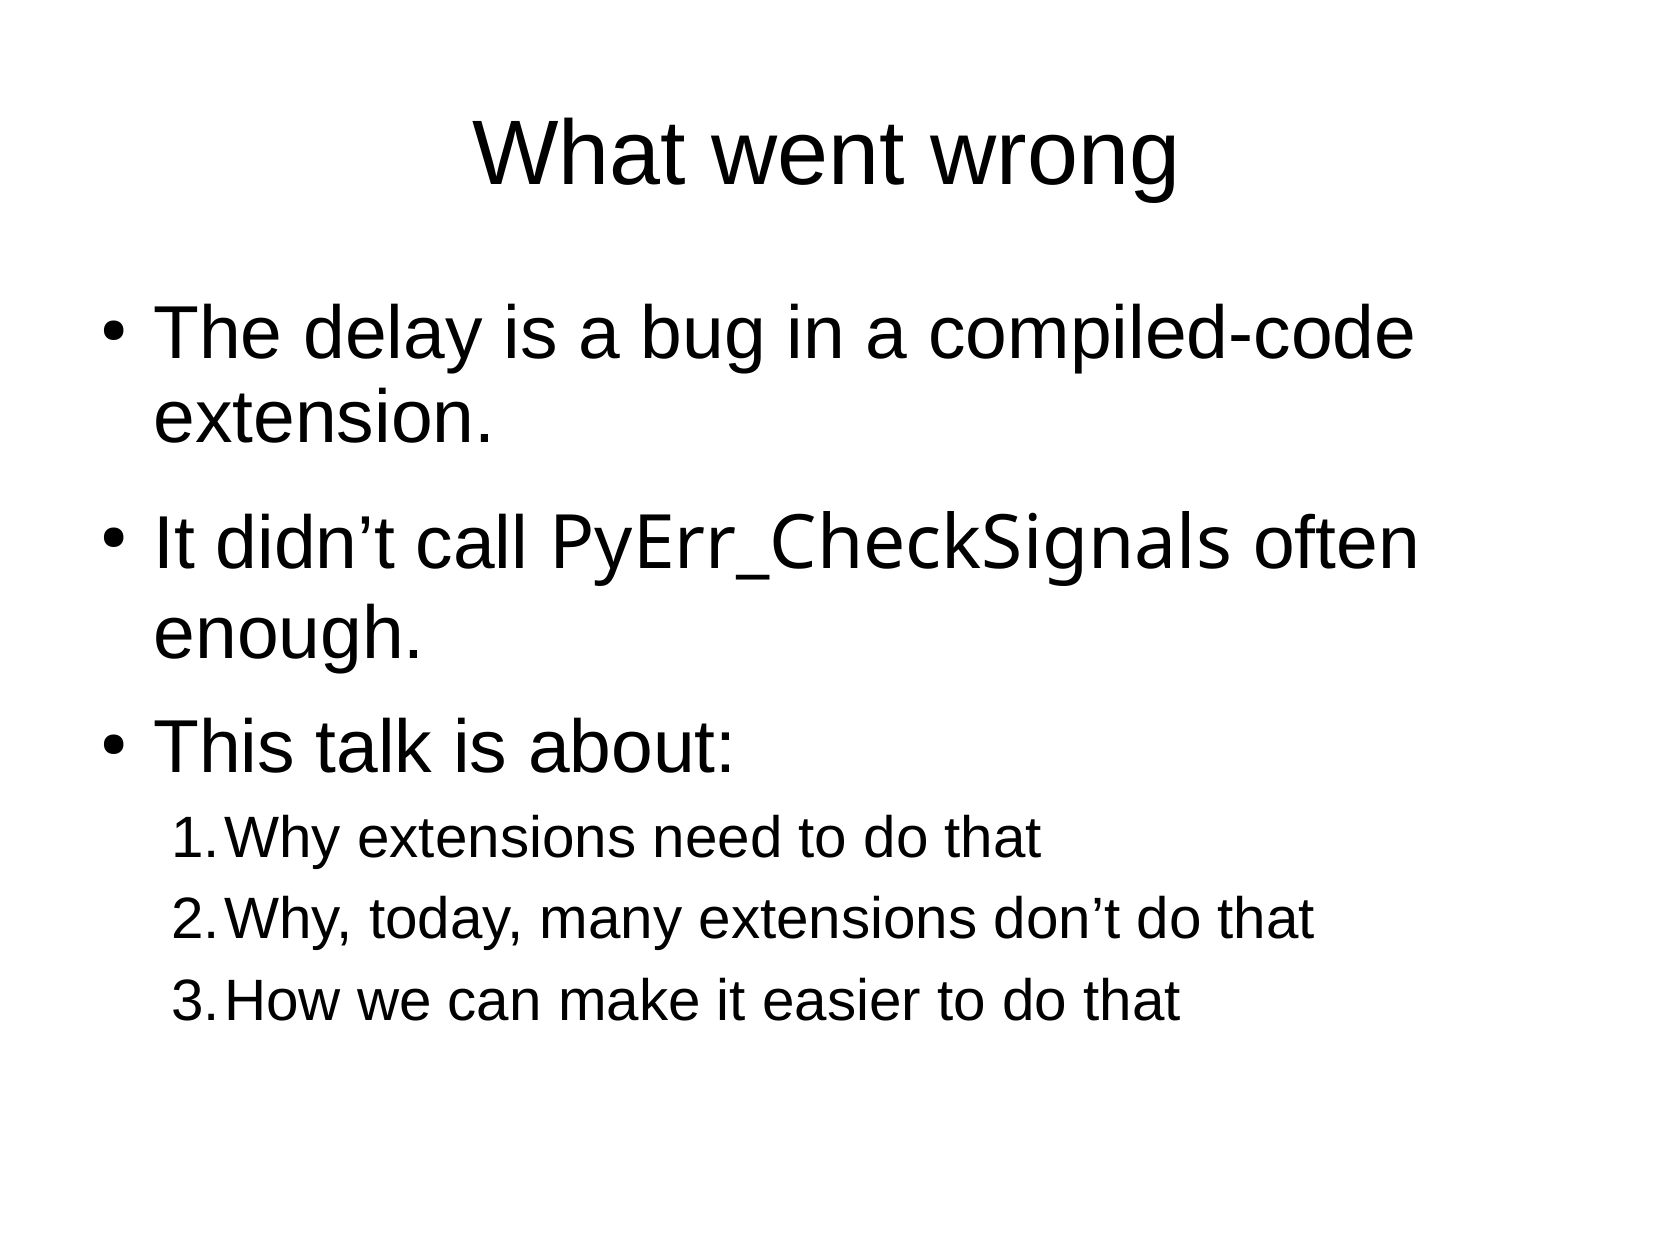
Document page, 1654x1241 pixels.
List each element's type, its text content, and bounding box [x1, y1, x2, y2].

title What went wrong [82, 101, 1571, 205]
list The delay is a bug in a compiled-code extension. It didn’t call PyErr_CheckSignals often enough. This talk is about: Why extensions need to do that Why, today, many extensions don’t do that How we can make it easier to do that [82, 290, 1571, 1201]
